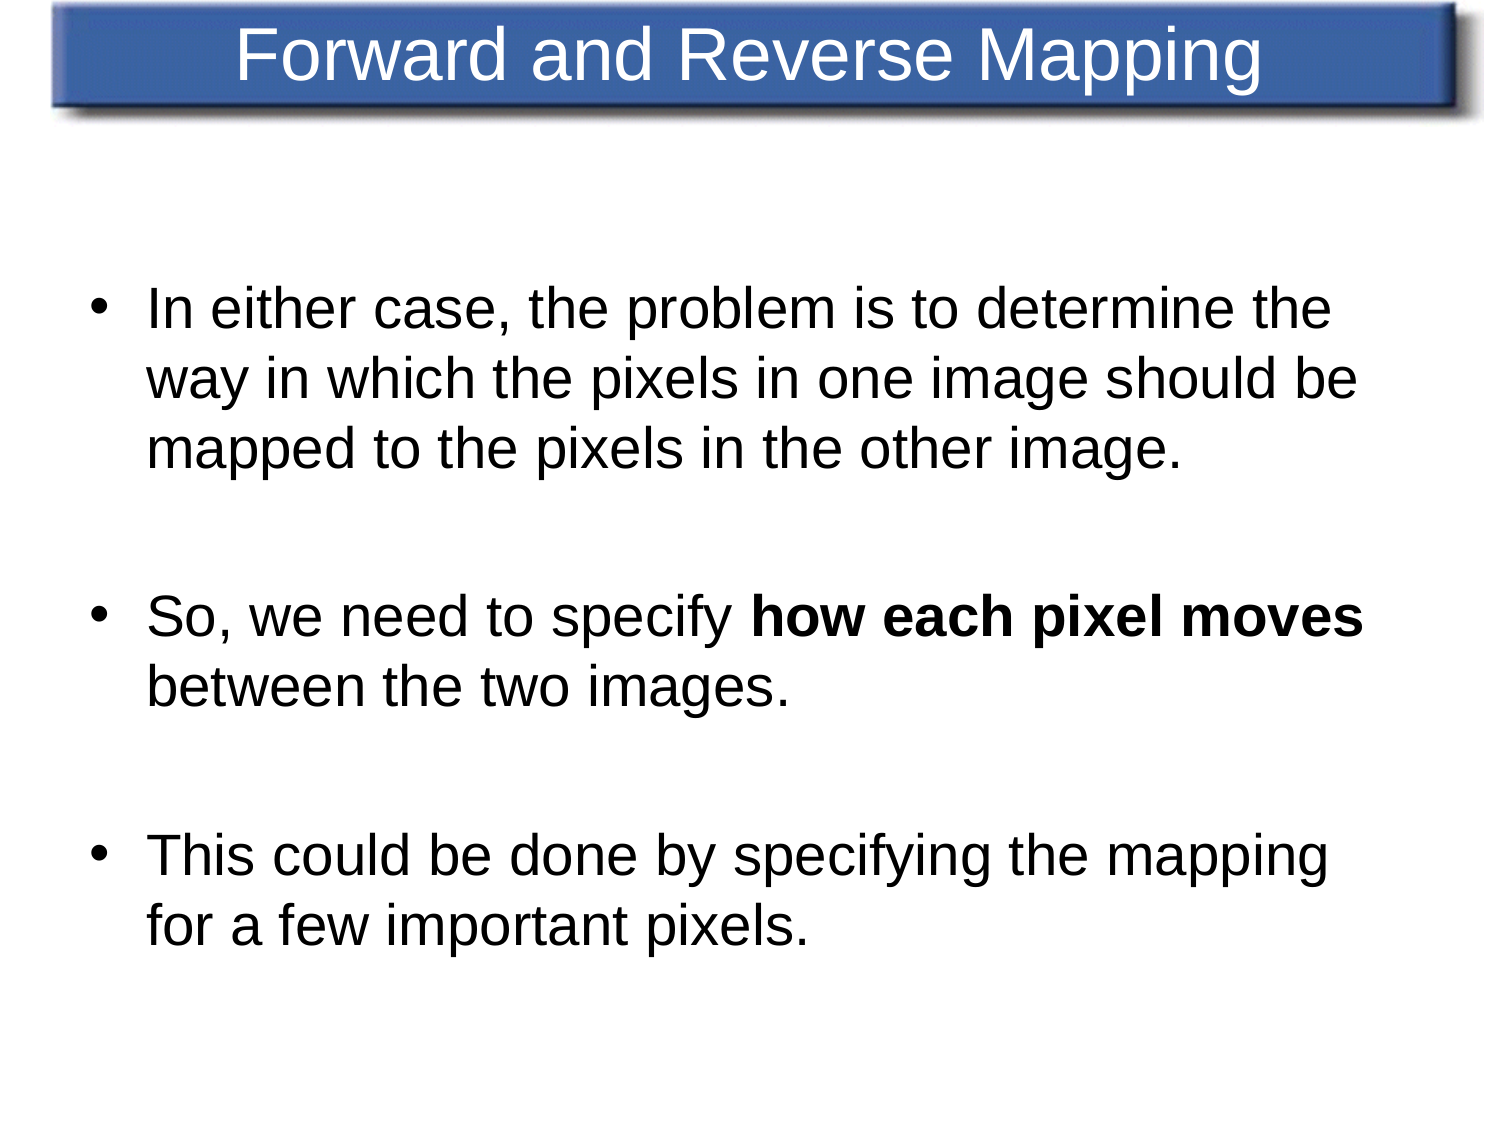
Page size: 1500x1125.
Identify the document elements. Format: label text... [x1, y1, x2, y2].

list In either case, the problem is to determine the way in which the pixels in one image should be mapped to the pixels in the other image. So, we need to specify how each pixel moves between the two images. This could be done by specifying the mapping for a few important pixels. [75, 262, 1426, 1006]
title Forward and Reverse Mapping [75, 0, 1426, 103]
picture [50, 0, 1484, 127]
